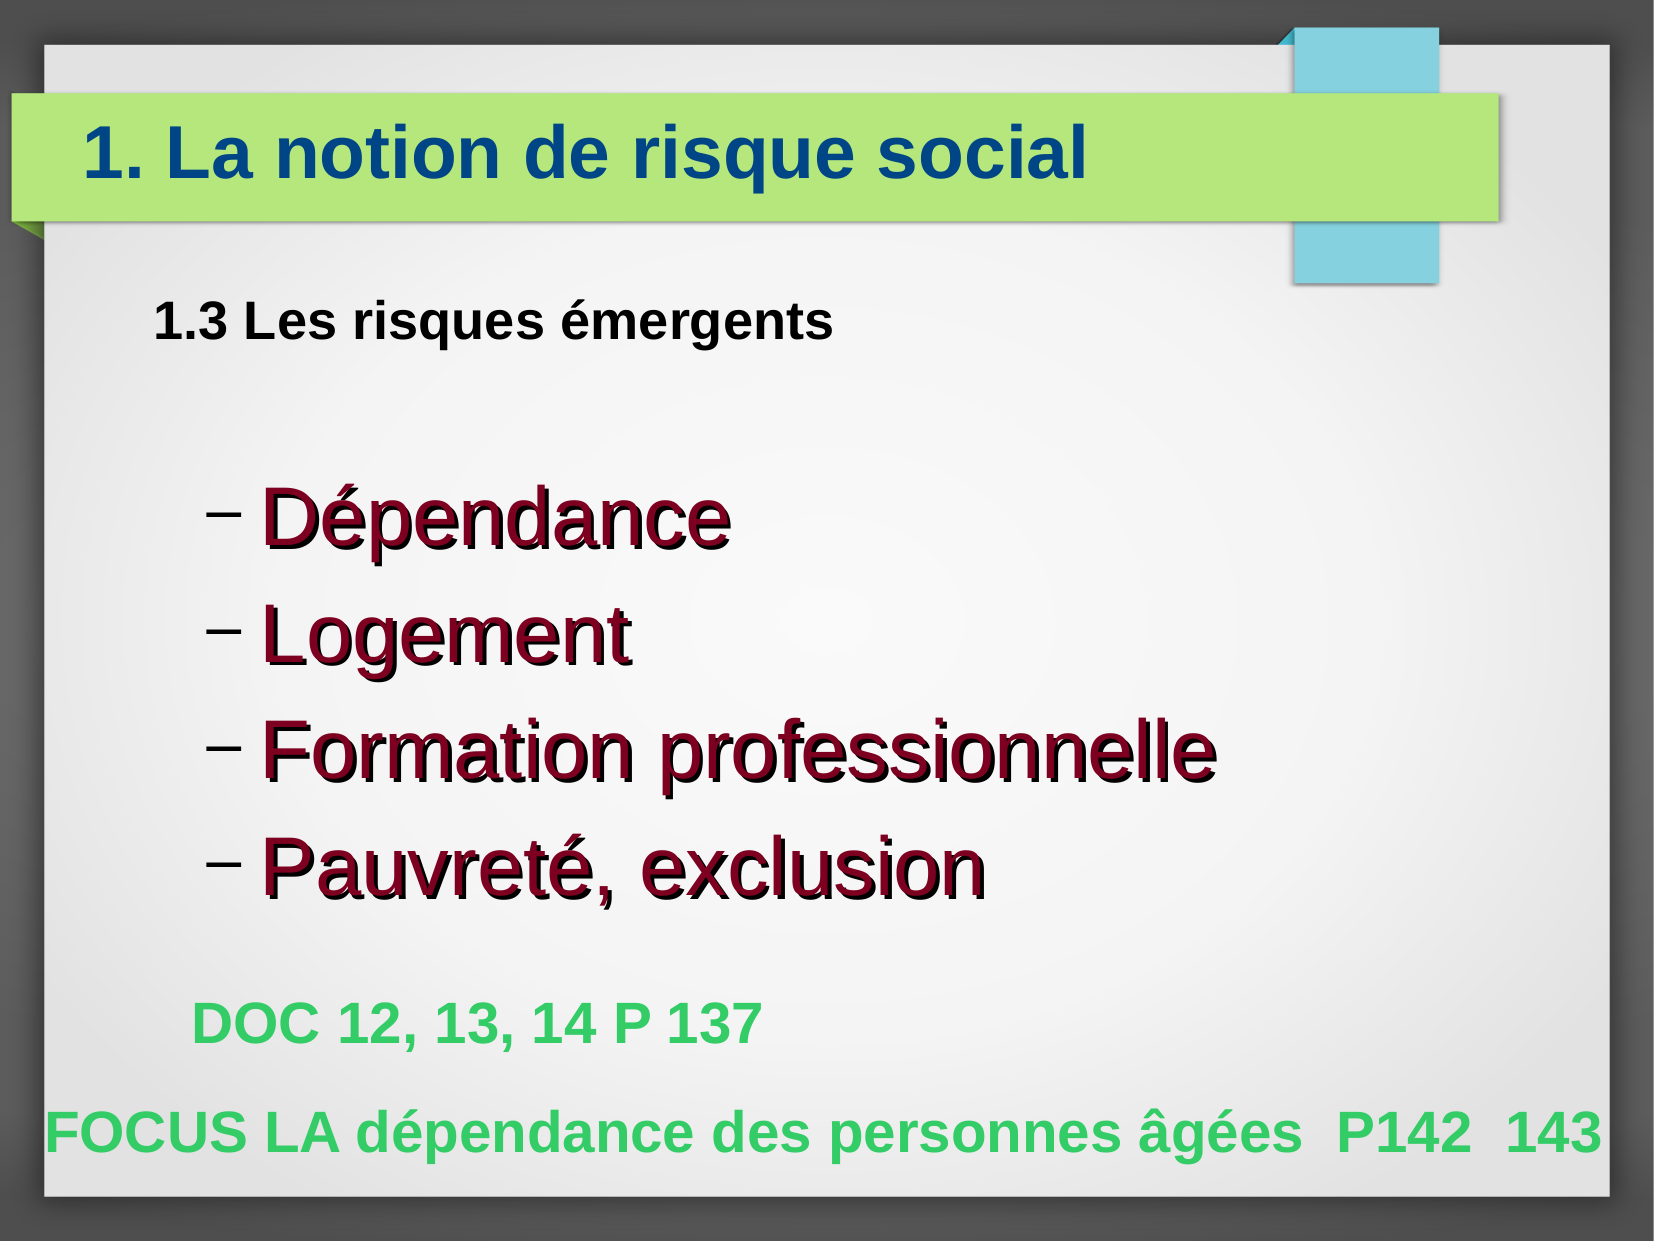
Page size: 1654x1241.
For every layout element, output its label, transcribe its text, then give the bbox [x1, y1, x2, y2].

text_box FOCUS LA dépendance des personnes âgées P142 143 [29, 1092, 1625, 1173]
title 1. La notion de risque social [82, 49, 1571, 257]
picture [0, 0, 1654, 1241]
list 1.3 Les risques émergents Dépendance Logement Formation professionnelle Pauvreté, exclusion [82, 290, 1571, 1092]
text_box DOC 12, 13, 14 P 137 [177, 983, 1152, 1063]
